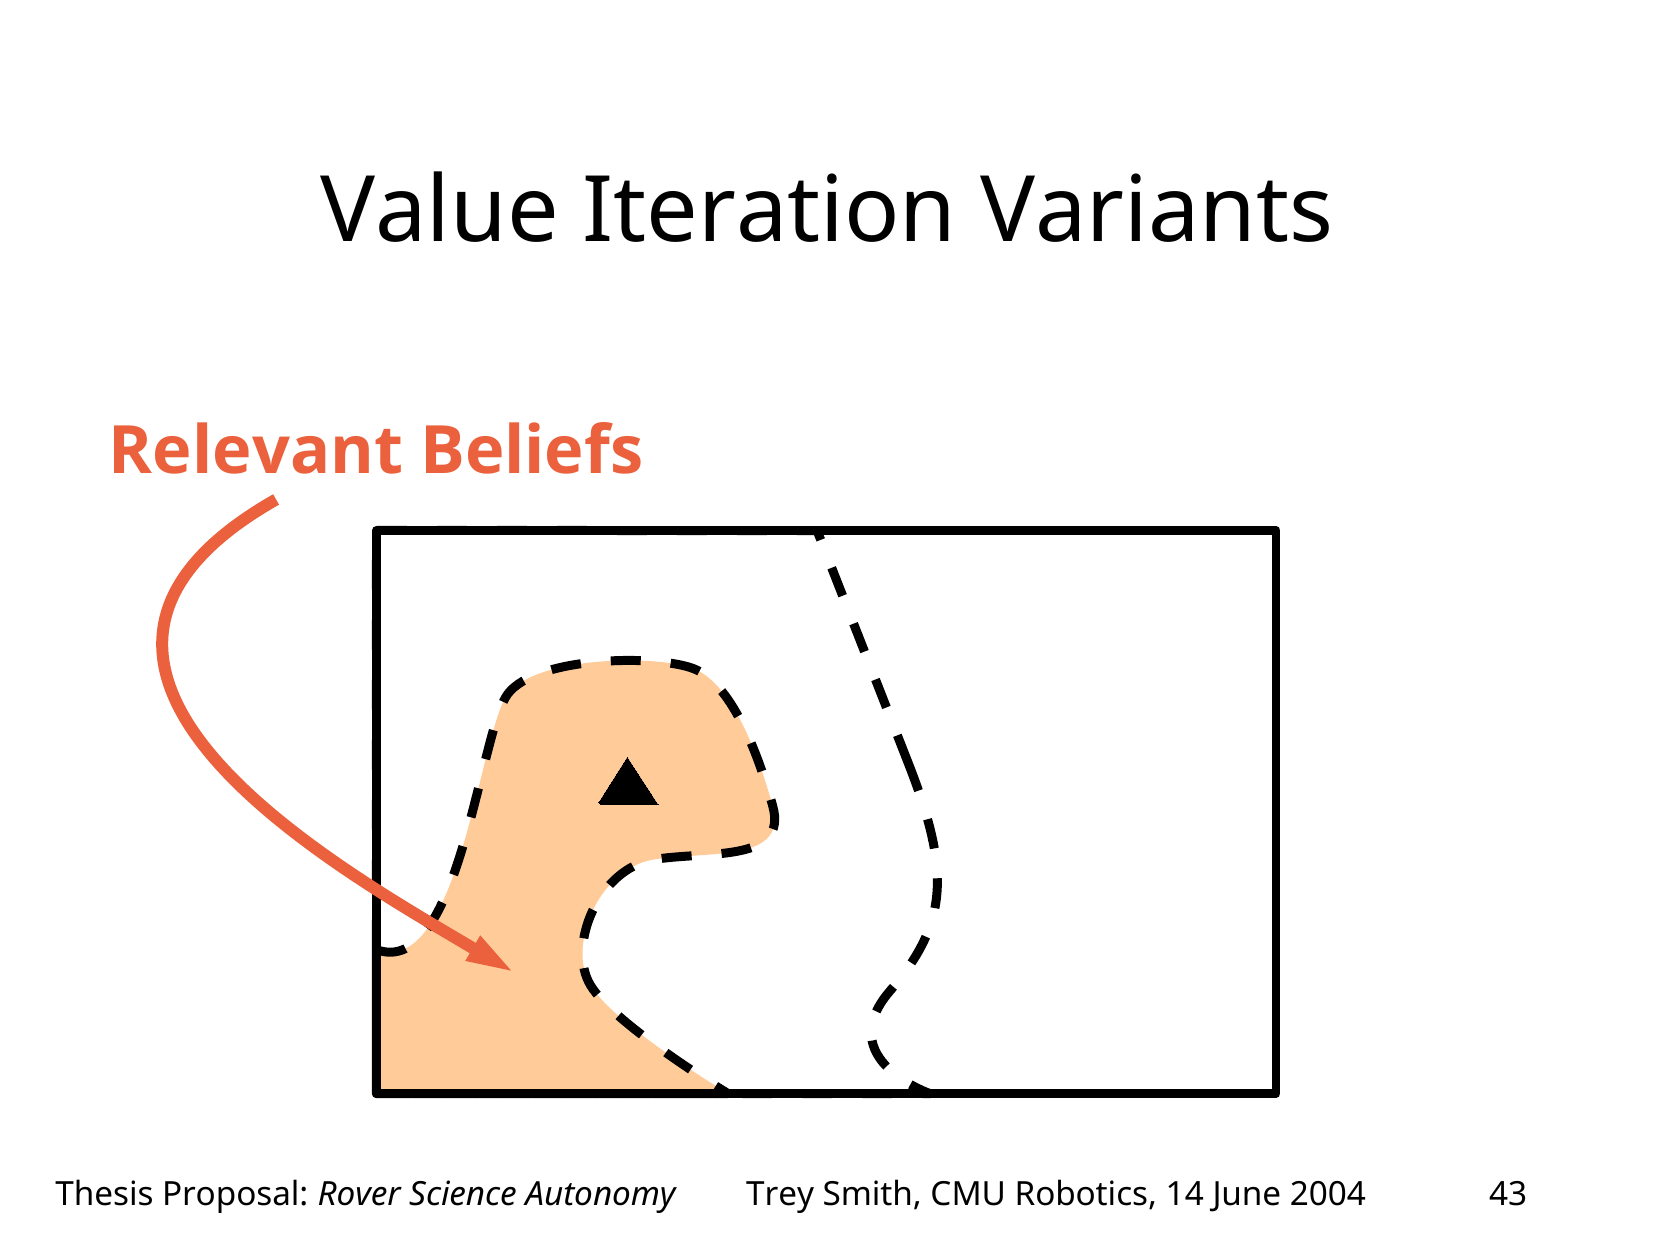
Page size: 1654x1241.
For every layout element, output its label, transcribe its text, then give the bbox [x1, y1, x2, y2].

title Value Iteration Variants [121, 102, 1534, 311]
text_box Relevant Beliefs [108, 402, 614, 480]
text_box [381, 660, 775, 1089]
